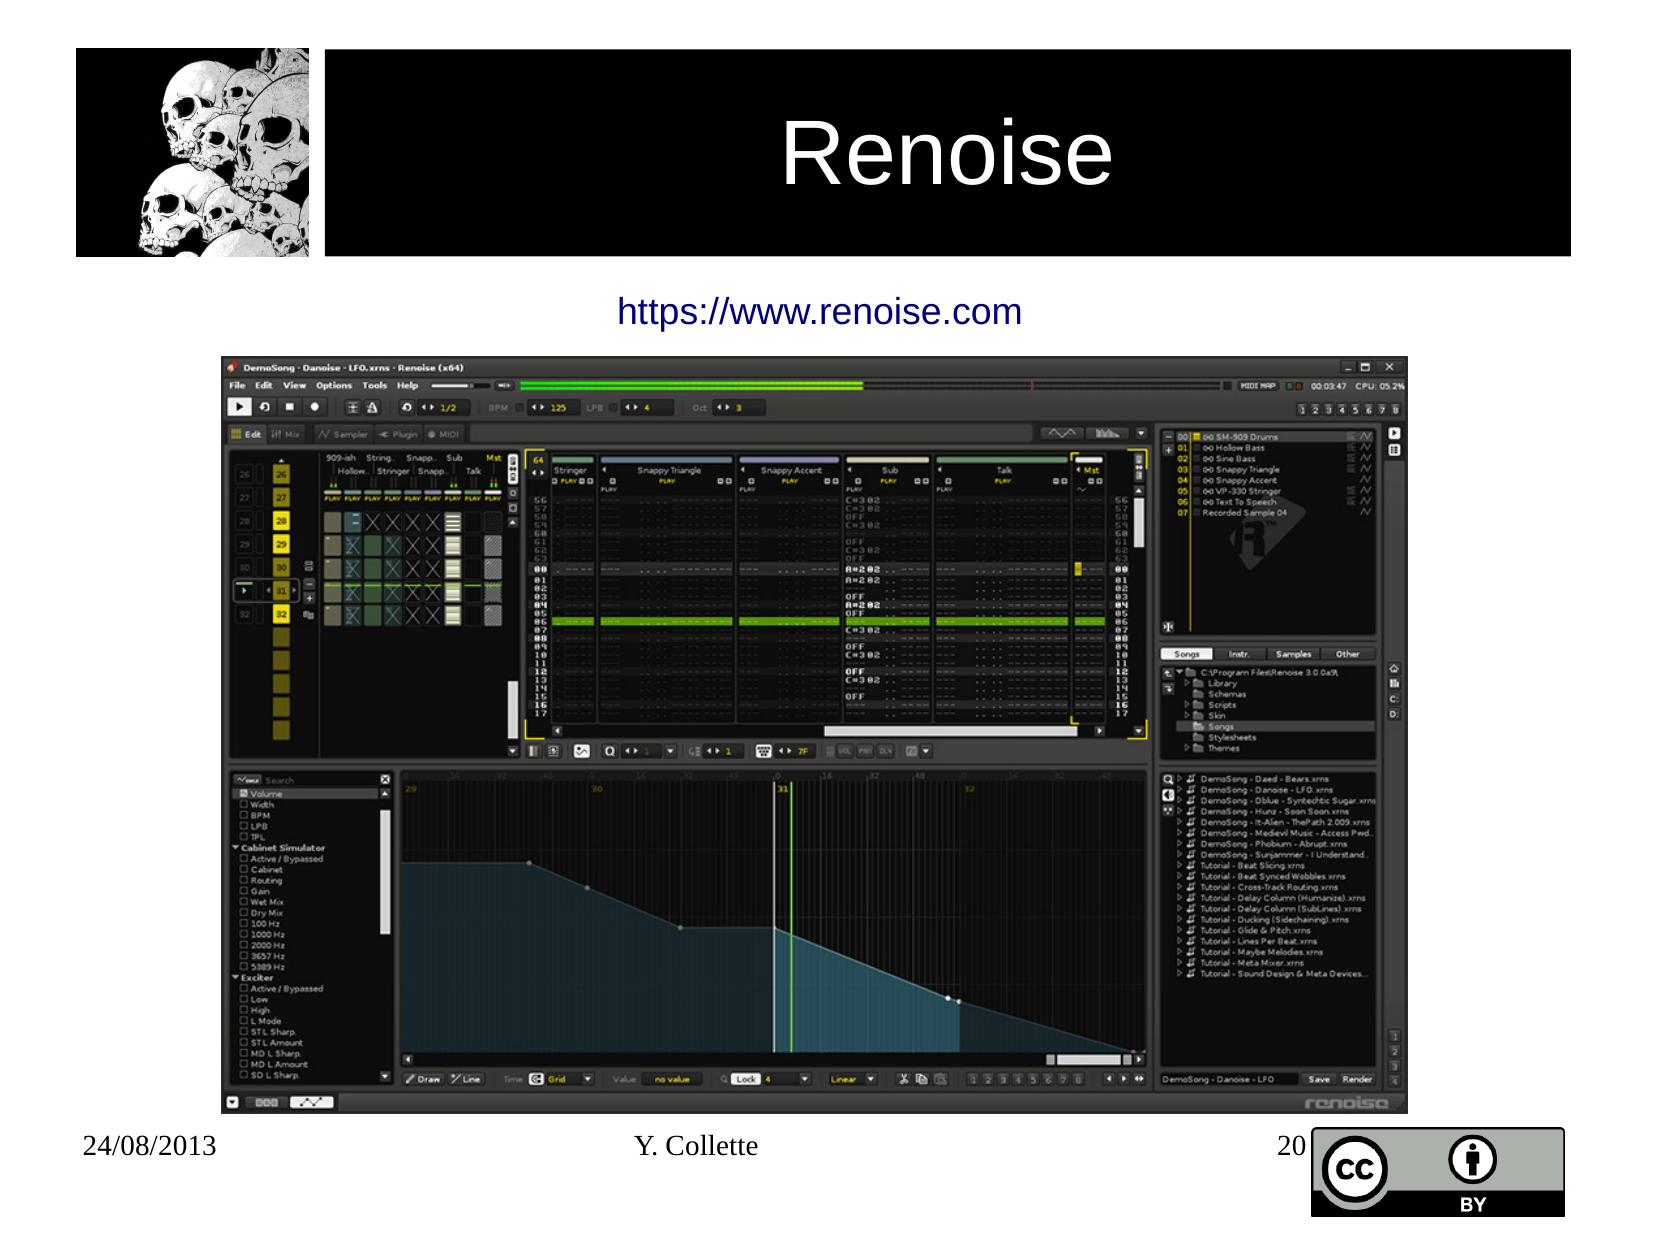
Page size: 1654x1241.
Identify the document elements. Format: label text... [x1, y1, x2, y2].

text_box https://www.renoise.com [602, 283, 1039, 341]
title Renoise [324, 49, 1571, 257]
picture [1311, 1127, 1565, 1217]
picture [76, 48, 309, 257]
picture [221, 356, 1408, 1115]
